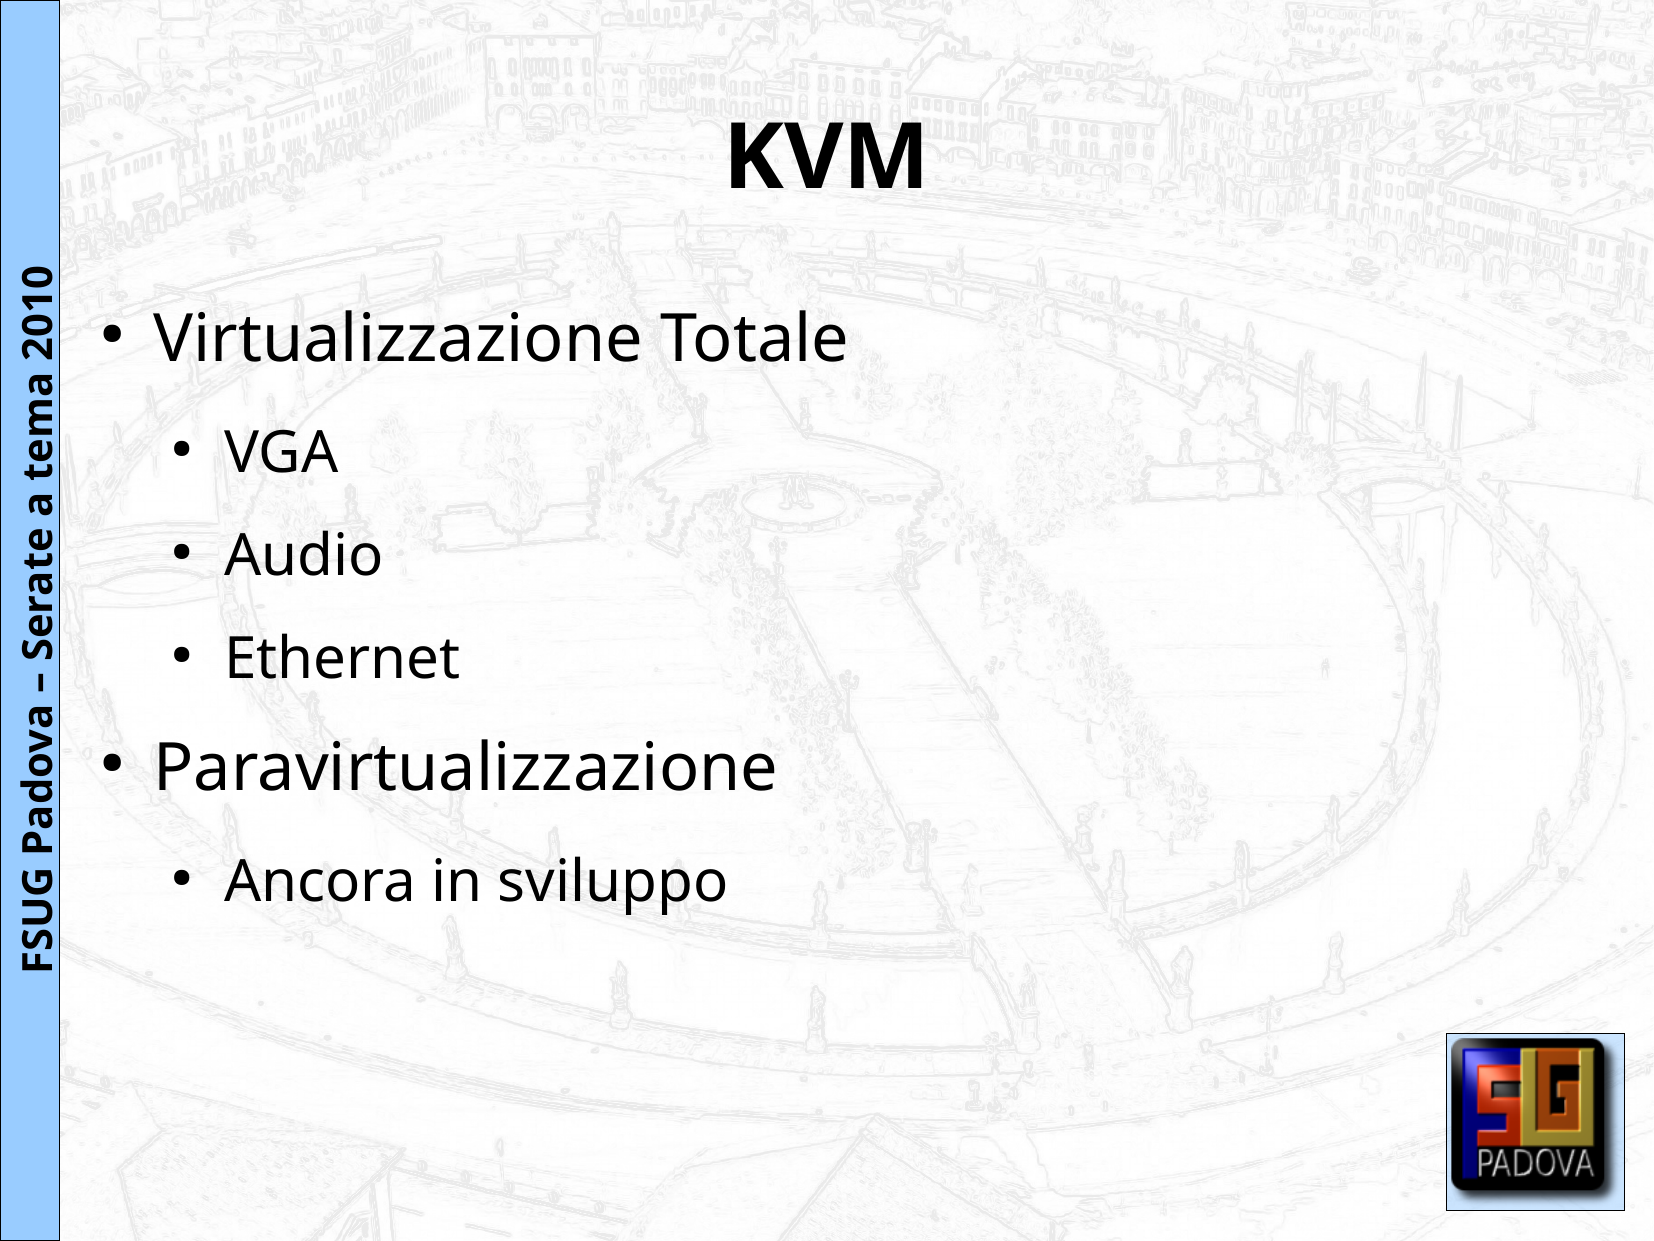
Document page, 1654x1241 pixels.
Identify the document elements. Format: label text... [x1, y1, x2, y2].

title KVM [82, 49, 1571, 257]
text_box FSUG Padova – Serate a tema 2010 [0, 0, 60, 1241]
list Virtualizzazione Totale VGA Audio Ethernet Paravirtualizzazione Ancora in sviluppo [82, 290, 1571, 1109]
picture [60, 0, 1654, 1241]
